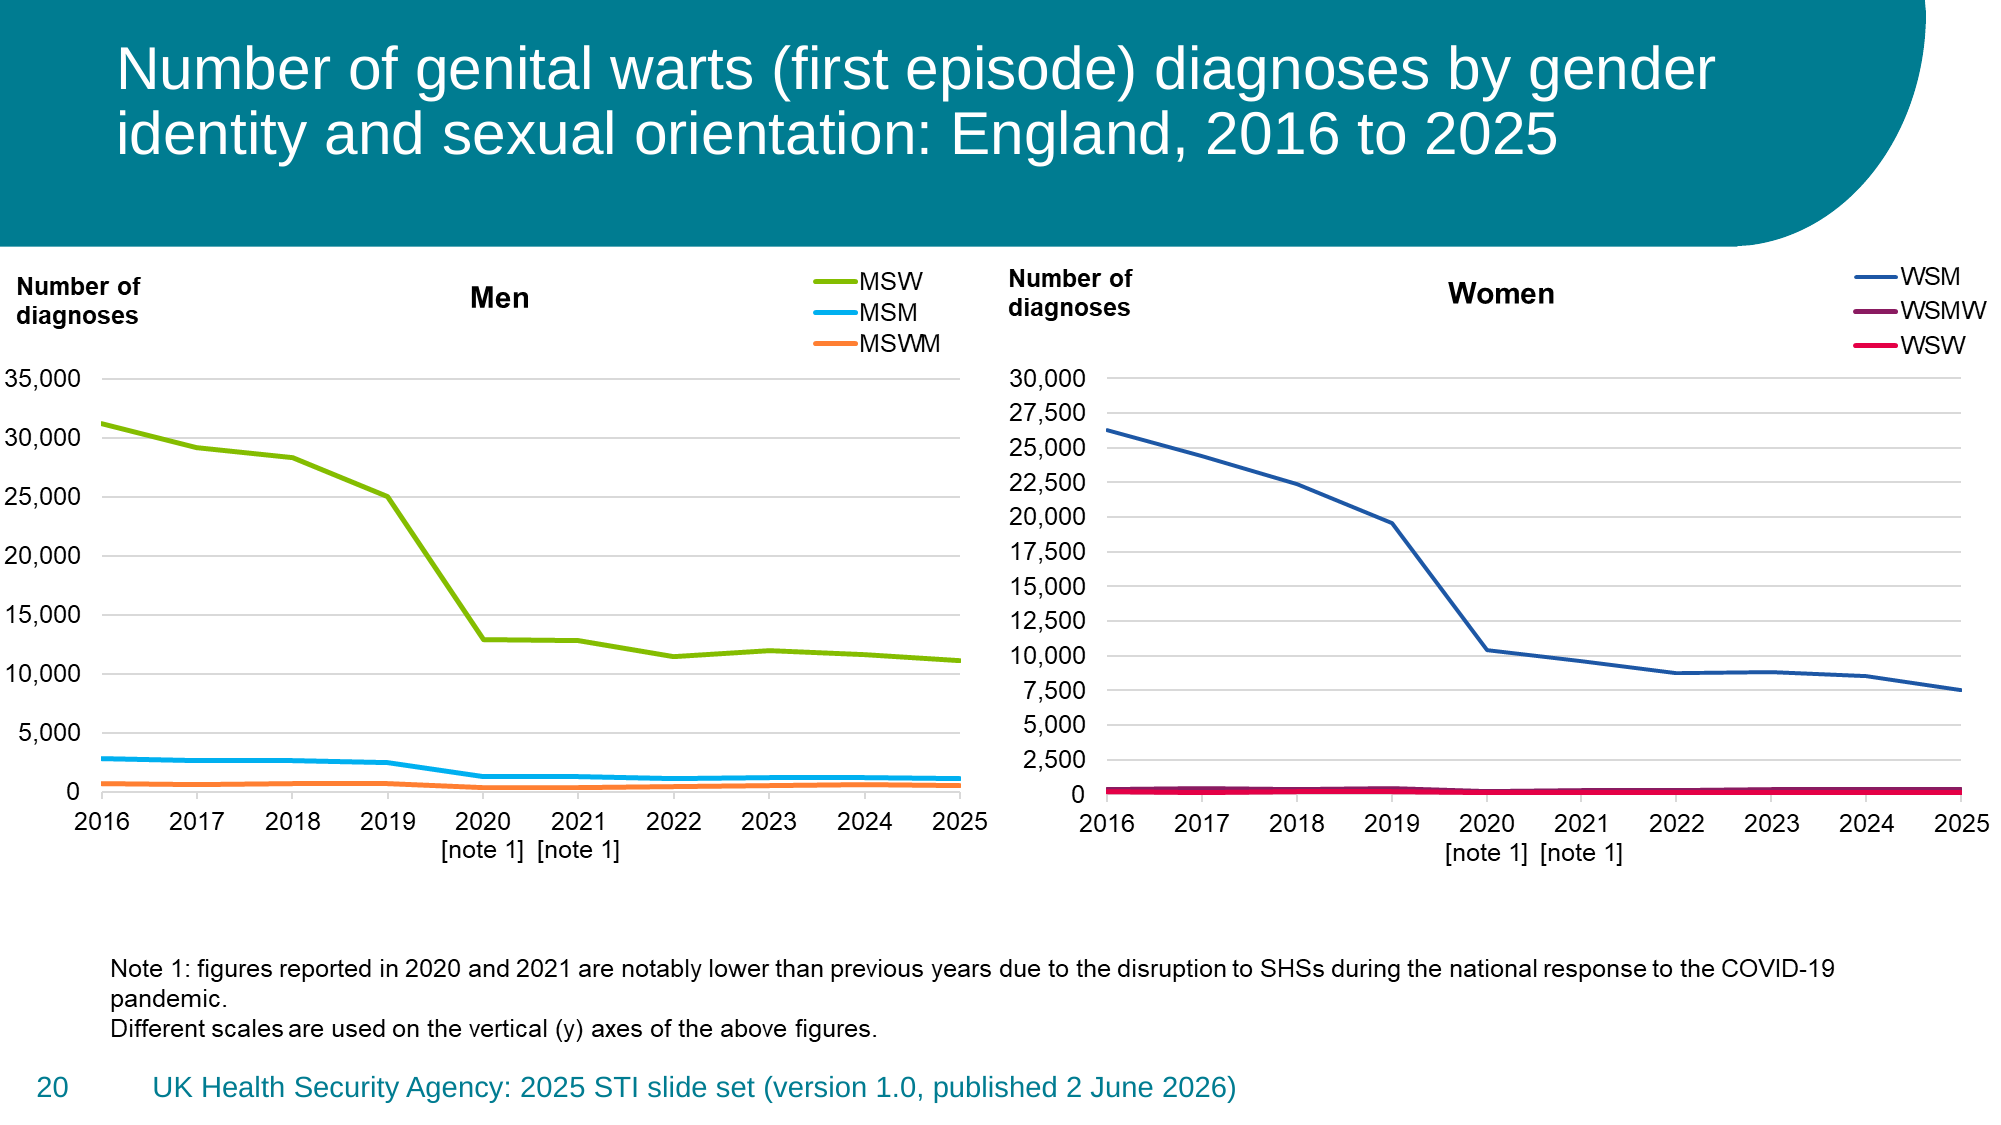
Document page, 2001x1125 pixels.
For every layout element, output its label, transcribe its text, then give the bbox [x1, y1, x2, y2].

text_box [21, 1058, 120, 1117]
picture [0, 259, 2000, 1058]
title Number of genital warts (first episode) diagnoses by gender identity and sexual orientation: England, 2016 to 2025 [101, 29, 1780, 189]
text_box UK Health Security Agency: 2025 STI slide set (version 1.0, published 2 June 2026) [137, 1058, 1780, 1116]
